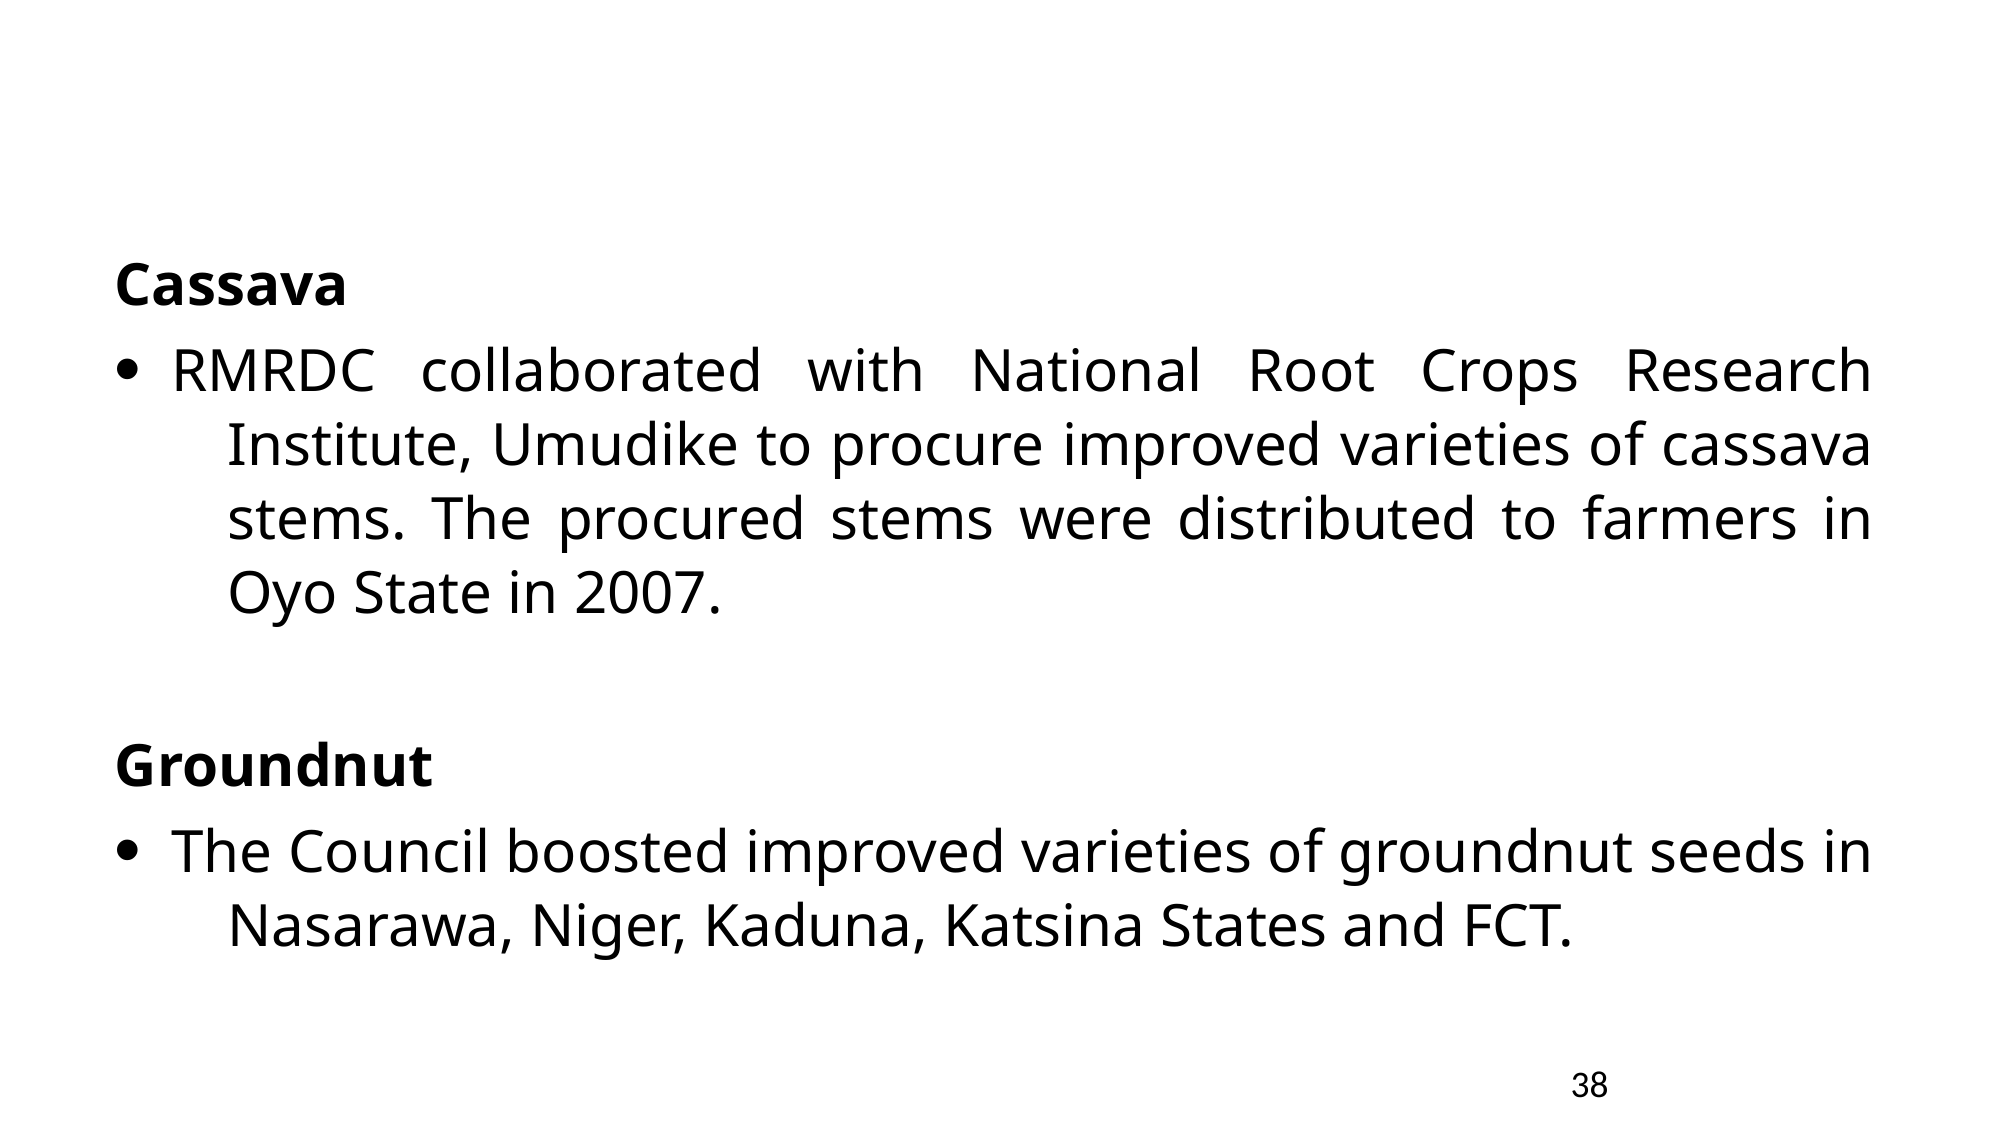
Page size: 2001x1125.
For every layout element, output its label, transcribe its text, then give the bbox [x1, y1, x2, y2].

list Cassava RMRDC collaborated with National Root Crops Research Institute, Umudike to procure improved varieties of cassava stems. The procured stems were distributed to farmers in Oyo State in 2007. Groundnut The Council boosted improved varieties of groundnut seeds in Nasarawa, Niger, Kaduna, Katsina States and FCT. [99, 162, 1900, 1005]
text_box [1555, 1052, 1973, 1125]
